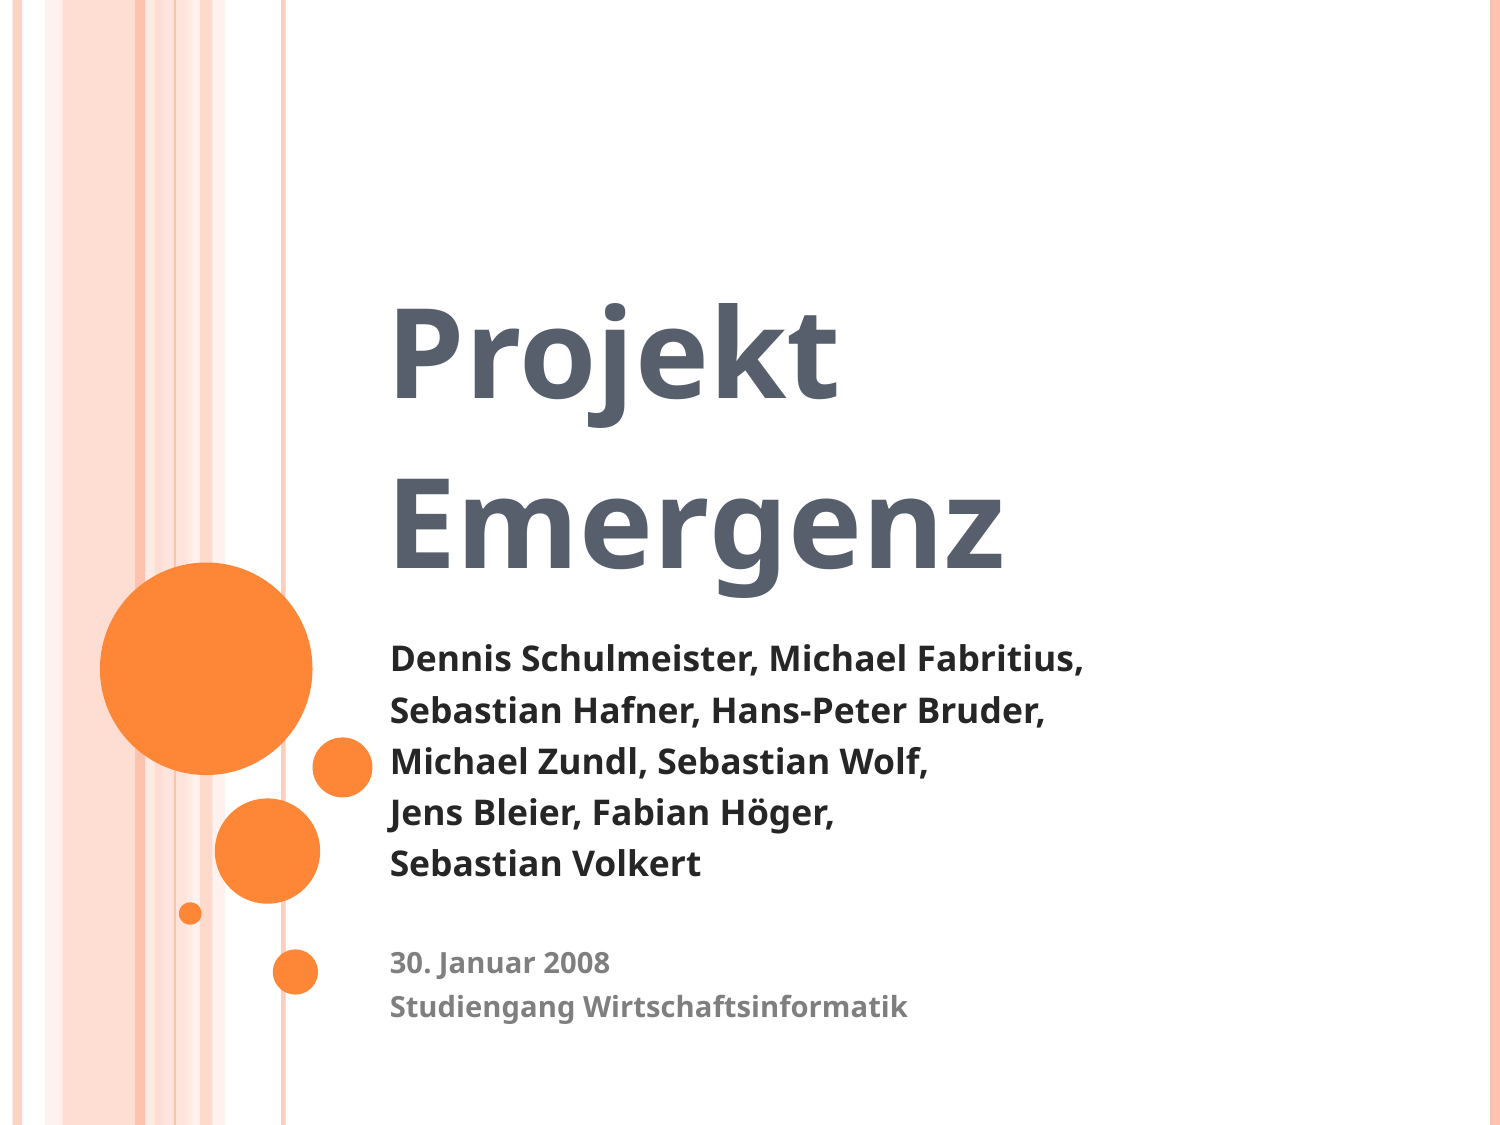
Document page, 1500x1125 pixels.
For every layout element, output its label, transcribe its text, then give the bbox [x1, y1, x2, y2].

text_box Dennis Schulmeister, Michael Fabritius, Sebastian Hafner, Hans-Peter Bruder, Michael Zundl, Sebastian Wolf, Jens Bleier, Fabian Höger, Sebastian Volkert 30. Januar 2008 Studiengang Wirtschaftsinformatik [374, 633, 1459, 1094]
title Projekt Emergenz [372, 200, 1385, 614]
